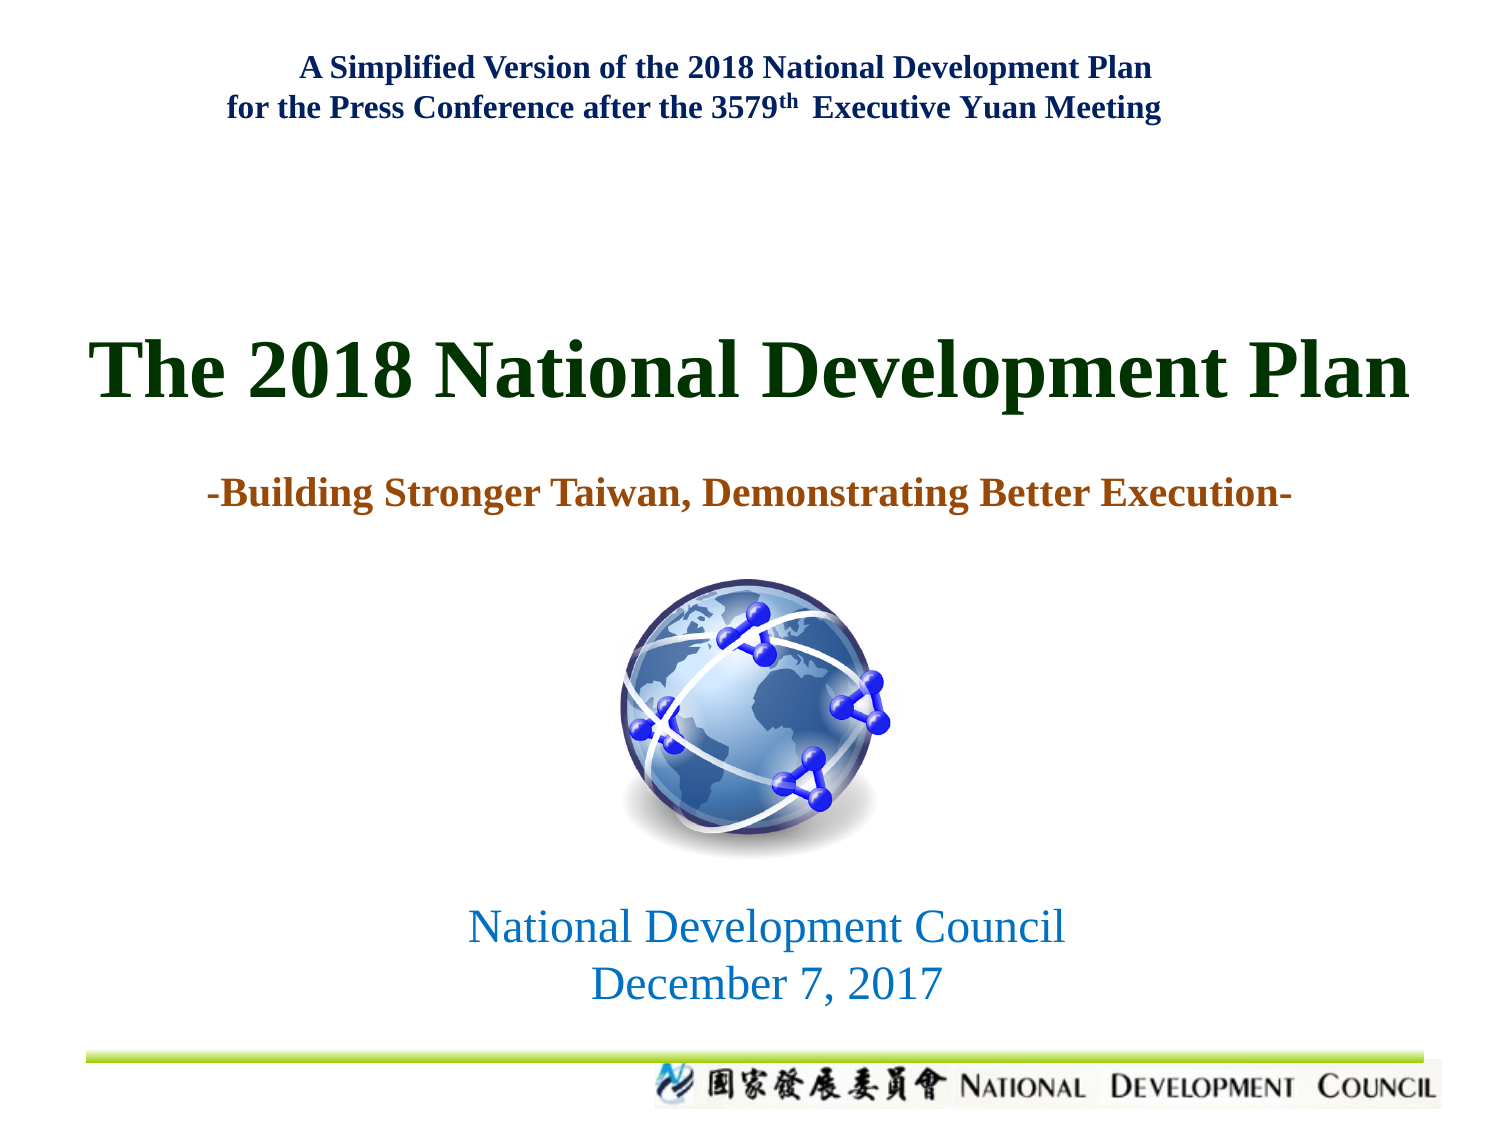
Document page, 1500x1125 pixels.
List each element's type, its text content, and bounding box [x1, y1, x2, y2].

text_box A Simplified Version of the 2018 National Development Plan for the Press Conference after the 3579th Executive Yuan Meeting [211, 37, 1486, 134]
picture [608, 580, 903, 860]
text_box The 2018 National Development Plan -Building Stronger Taiwan, Demonstrating Better Execution- [0, 223, 1500, 589]
text_box National Development Council December 7, 2017 [336, 886, 1273, 1018]
